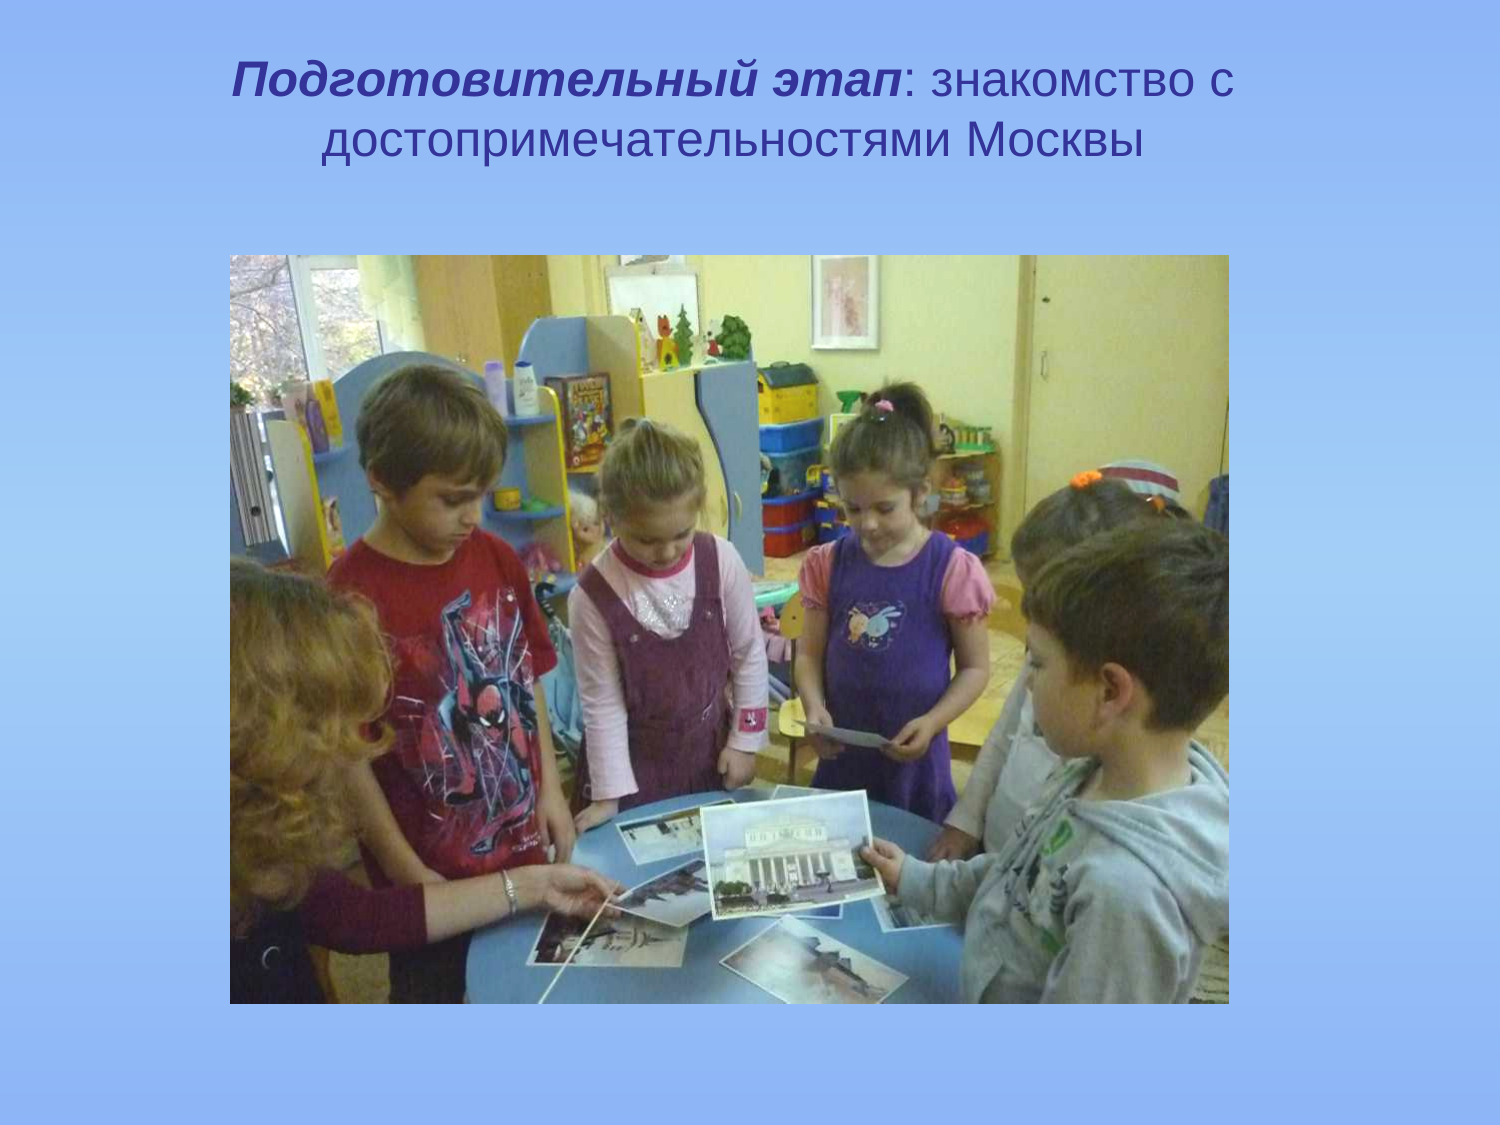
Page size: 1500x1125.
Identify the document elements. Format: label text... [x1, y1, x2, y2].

picture [230, 255, 1229, 1004]
title Подготовительный этап: знакомство с достопримечательностями Москвы [112, 42, 1355, 171]
